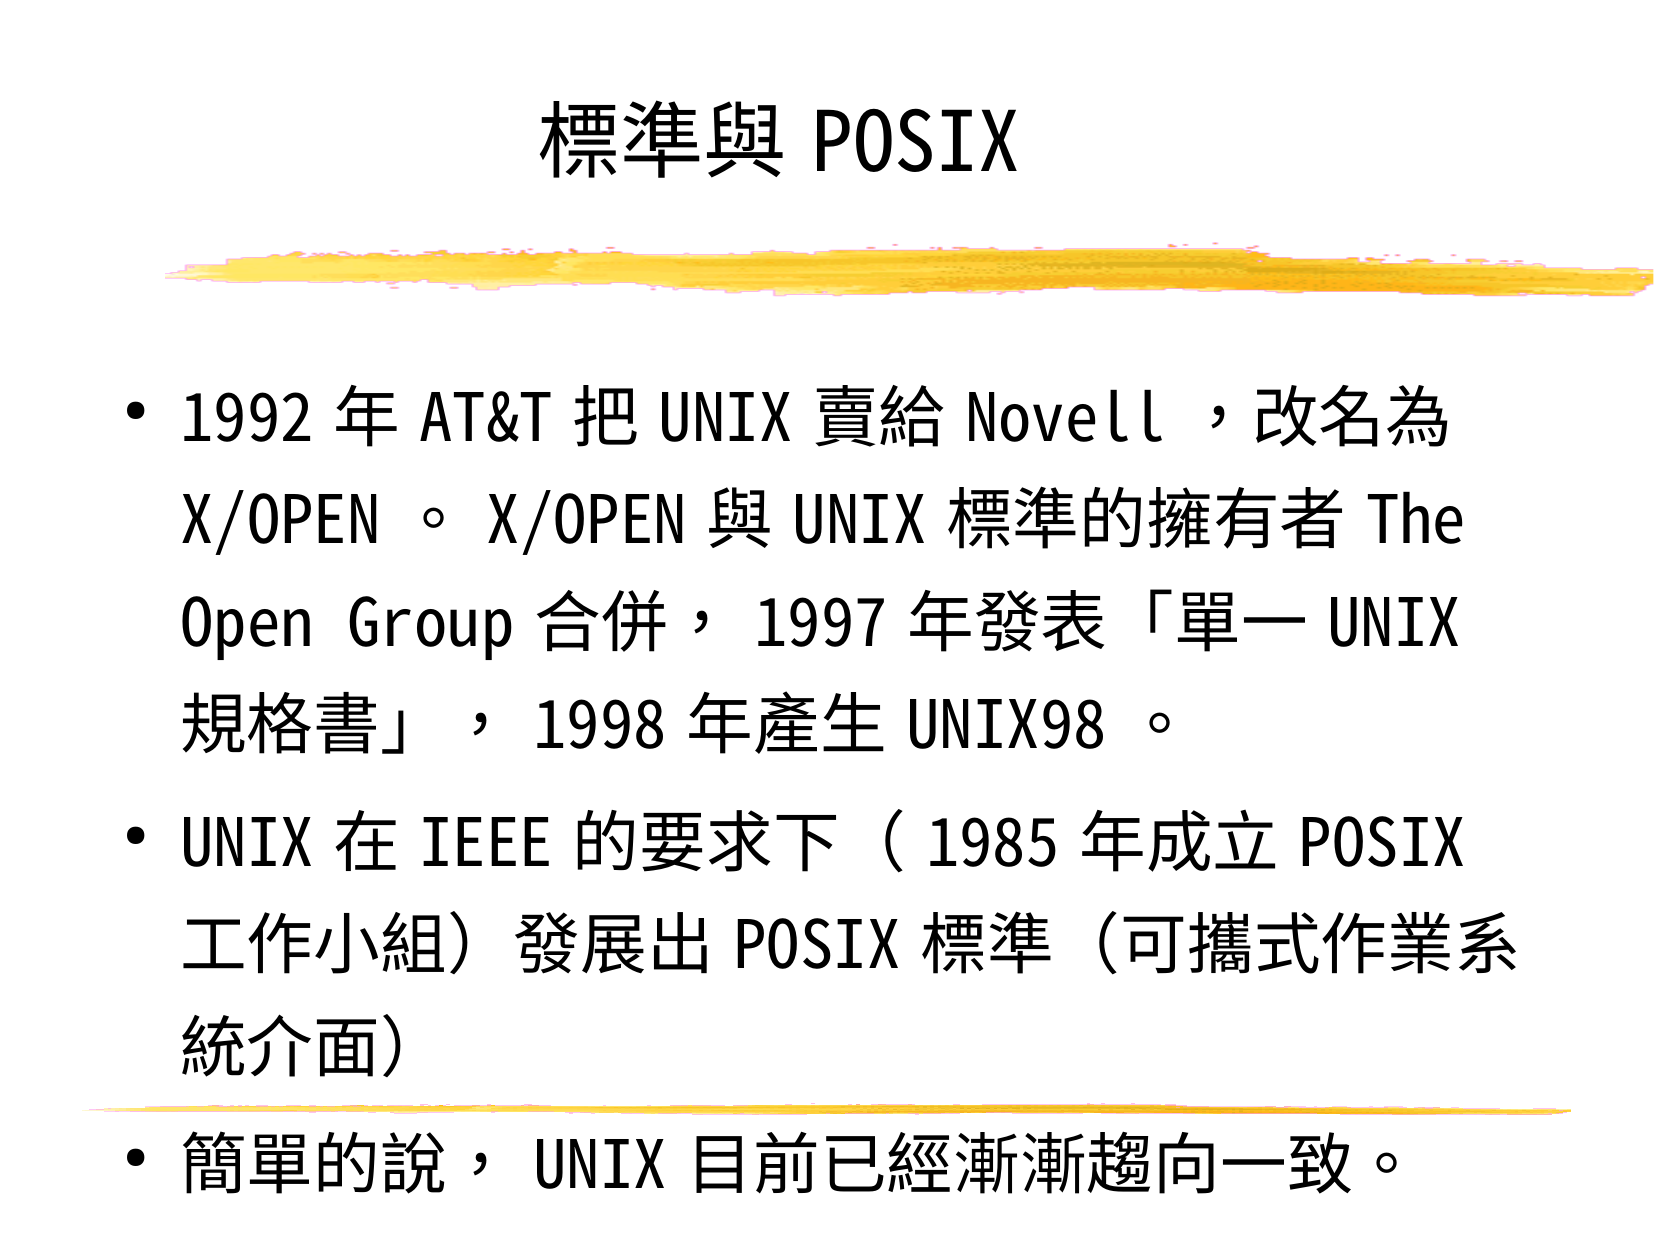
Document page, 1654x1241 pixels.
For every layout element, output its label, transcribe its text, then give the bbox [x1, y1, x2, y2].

picture [82, 1102, 1571, 1117]
list 1992年AT&T把UNIX賣給Novell，改名為 X/OPEN。X/OPEN與UNIX標準的擁有者The Open Group合併，1997年發表「單一UNIX規格書」，1998年產生UNIX98。 UNIX在IEEE的要求下（1985年成立POSIX 工作小組）發展出POSIX標準（可攜式作業系統介面） 簡單的說，UNIX目前已經漸漸趨向一致。 [124, 358, 1530, 1103]
picture [165, 237, 1654, 308]
title 標準與POSIX [76, 28, 1482, 236]
